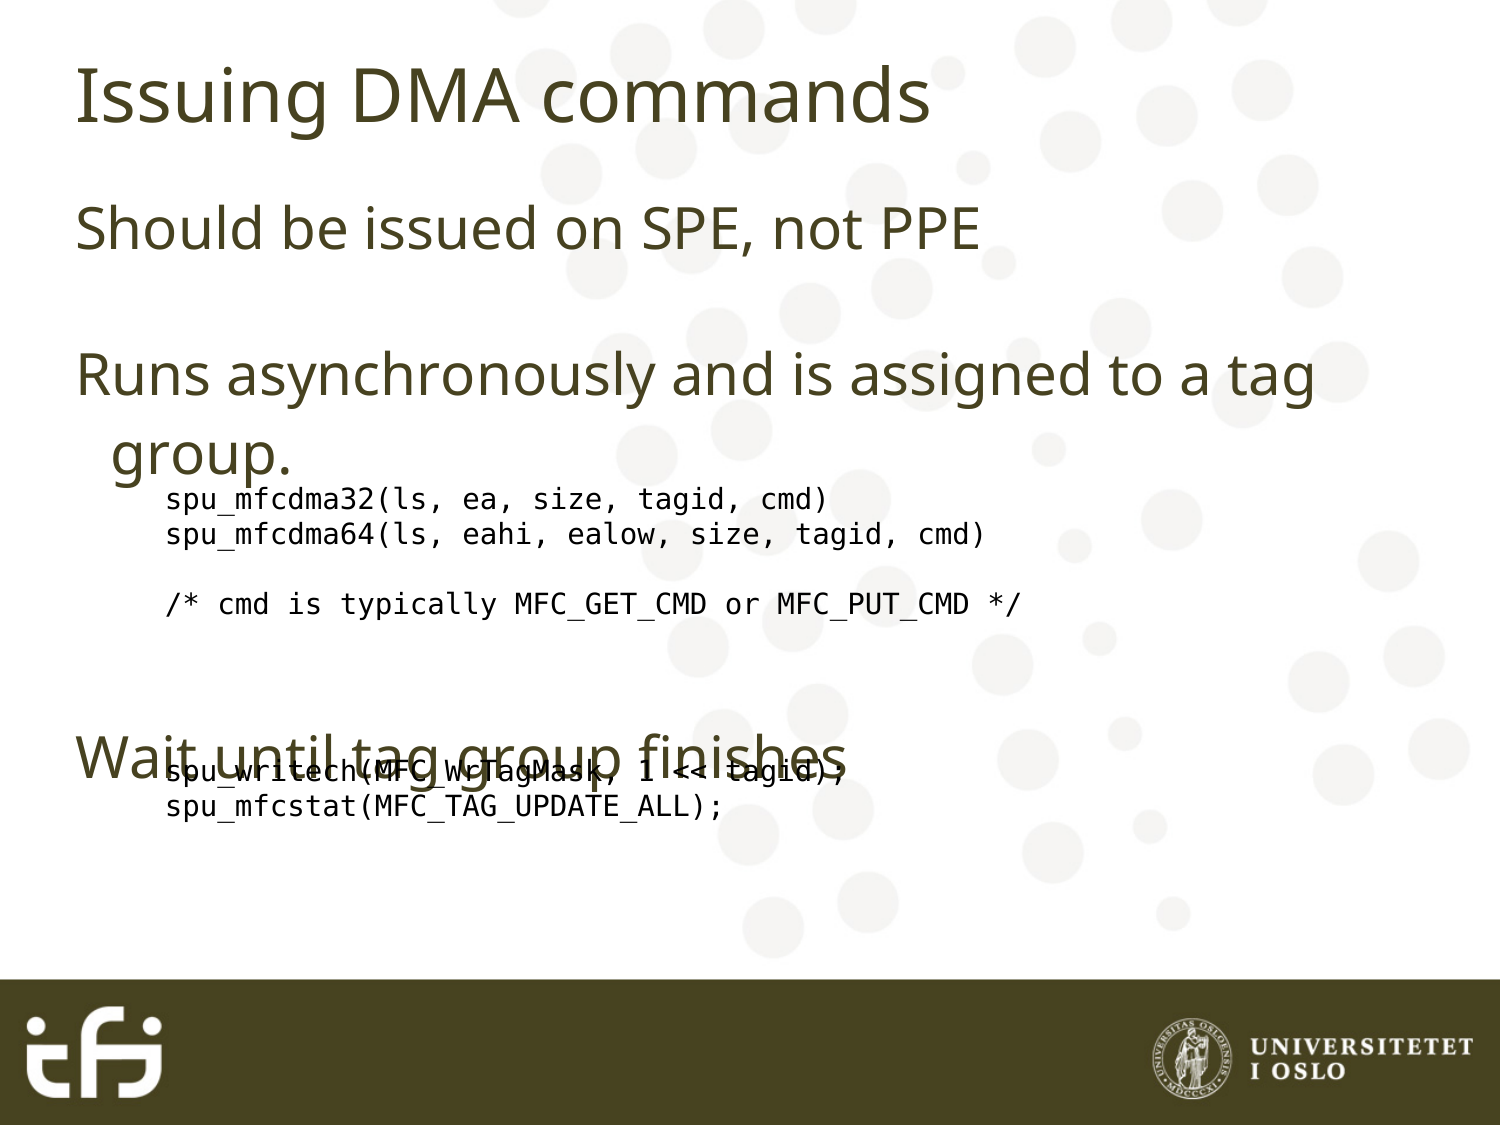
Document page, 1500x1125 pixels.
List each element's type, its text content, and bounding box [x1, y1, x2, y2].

text_box spu_writech(MFC_WrTagMask, 1 << tagid); spu_mfcstat(MFC_TAG_UPDATE_ALL); [150, 745, 1238, 831]
picture [0, 0, 1500, 1125]
text_box spu_mfcdma32(ls, ea, size, tagid, cmd) spu_mfcdma64(ls, eahi, ealow, size, tagid, cmd) /* cmd is typically MFC_GET_CMD or MFC_PUT_CMD */ [150, 473, 1238, 628]
list Should be issued on SPE, not PPE Runs asynchronously and is assigned to a tag group. Wait until tag group finishes [75, 187, 1426, 938]
title Issuing DMA commands [75, 40, 1426, 146]
